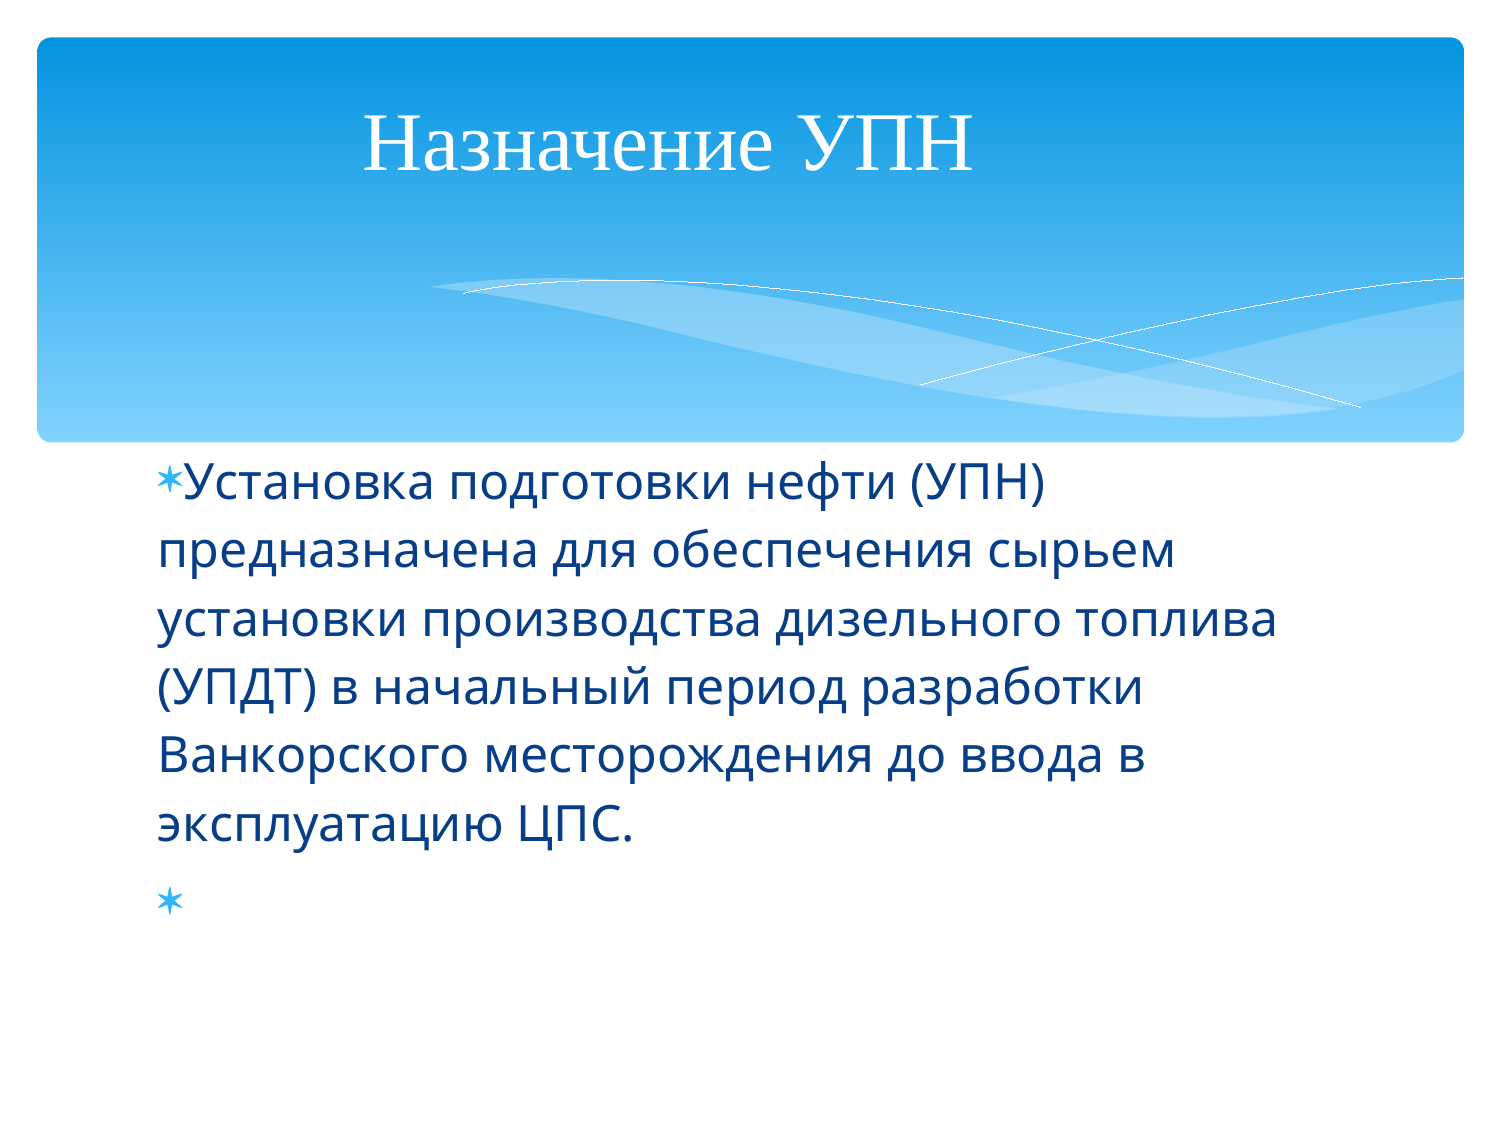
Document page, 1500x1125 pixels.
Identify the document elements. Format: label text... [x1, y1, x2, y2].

text_box Назначение УПН [293, 88, 1044, 197]
list Установка подготовки нефти (УПН) предназначена для обеспечения сырьем установки производства дизельного топлива (УПДТ) в начальный период разработки Ванкорского месторождения до ввода в эксплуатацию ЦПС. [142, 438, 1359, 1005]
